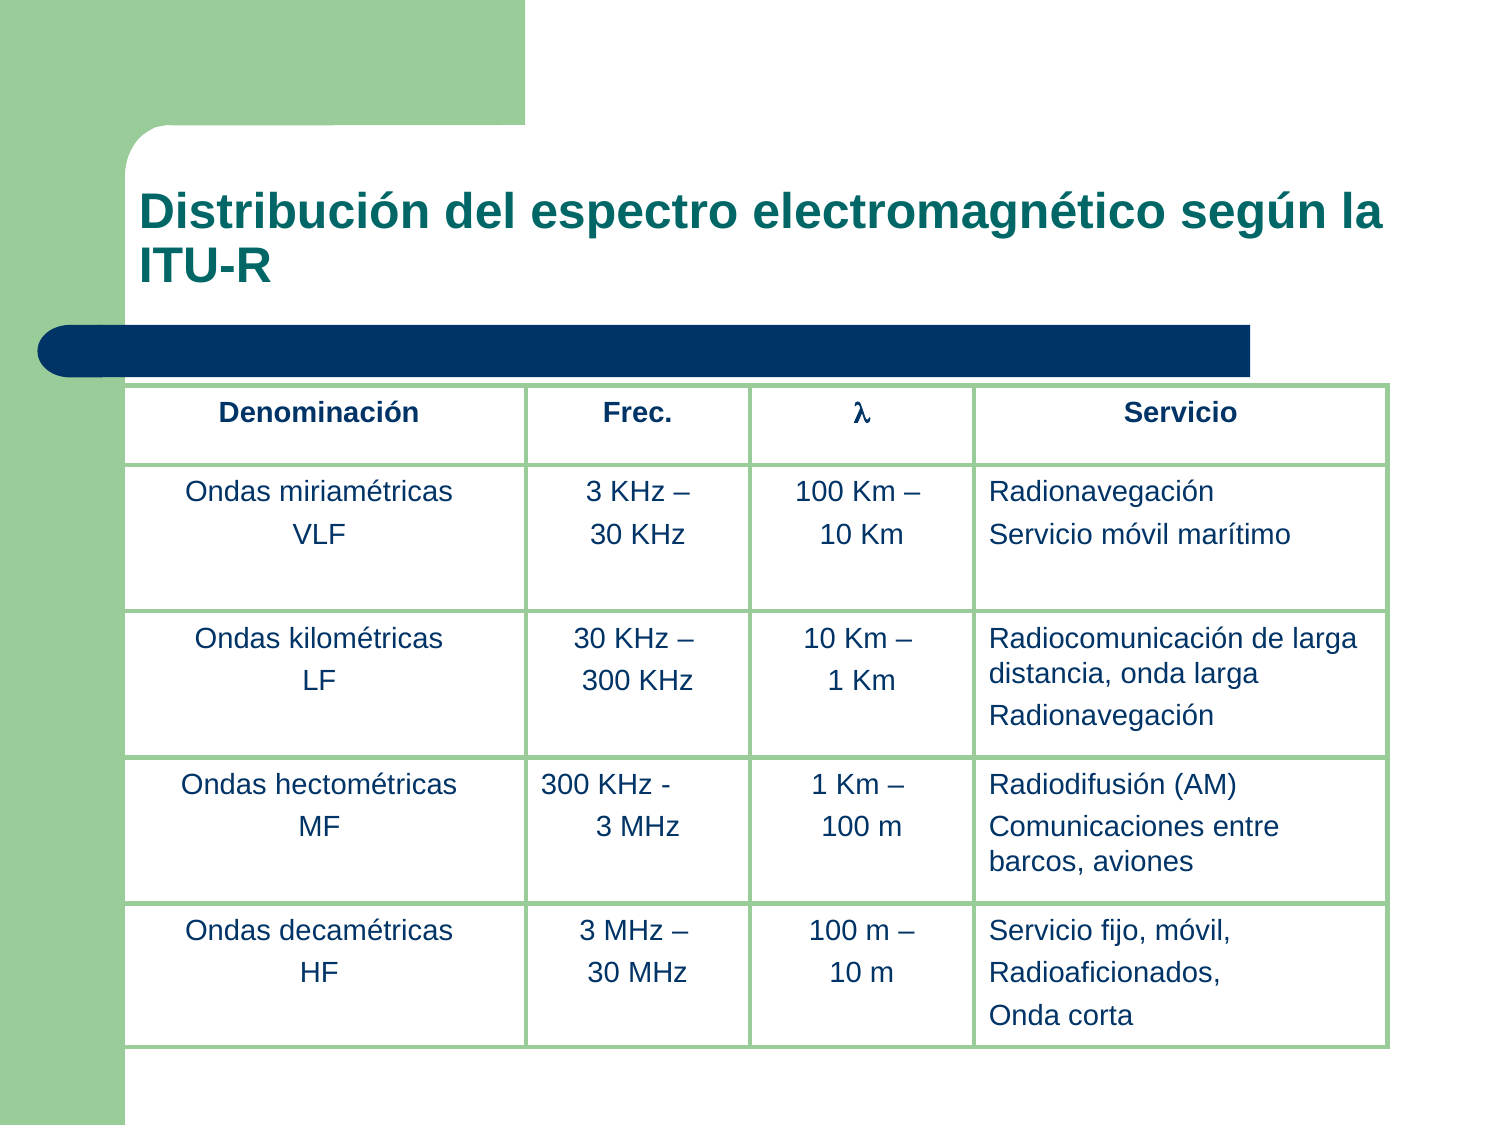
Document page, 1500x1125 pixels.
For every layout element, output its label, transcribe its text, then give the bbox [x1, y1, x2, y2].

text_box Radiocomunicación de larga distancia, onda larga Radionavegación [976, 613, 1385, 755]
text_box Servicio fijo, móvil, Radioaficionados, Onda corta [976, 906, 1385, 1045]
text_box Ondas miriamétricas VLF [115, 467, 524, 609]
text_box Frec. [528, 388, 748, 463]
text_box  [752, 388, 972, 463]
text_box Ondas kilométricas LF [115, 613, 524, 755]
text_box Radiodifusión (AM) Comunicaciones entre barcos, aviones [976, 760, 1385, 901]
text_box Ondas hectométricas MF [115, 760, 524, 901]
text_box Servicio [976, 388, 1385, 463]
text_box Ondas decamétricas HF [115, 906, 524, 1045]
text_box 3 MHz – 30 MHz [528, 906, 748, 1045]
text_box 100 m – 10 m [752, 906, 972, 1045]
text_box 3 KHz – 30 KHz [528, 467, 748, 609]
text_box Denominación [115, 388, 524, 463]
text_box Radionavegación Servicio móvil marítimo [976, 467, 1385, 609]
text_box 300 KHz - 3 MHz [528, 760, 748, 901]
title Distribución del espectro electromagnético según la ITU-R [123, 113, 1399, 302]
text_box 10 Km – 1 Km [752, 613, 972, 755]
text_box 1 Km – 100 m [752, 760, 972, 901]
text_box 30 KHz – 300 KHz [528, 613, 748, 755]
text_box 100 Km – 10 Km [752, 467, 972, 609]
